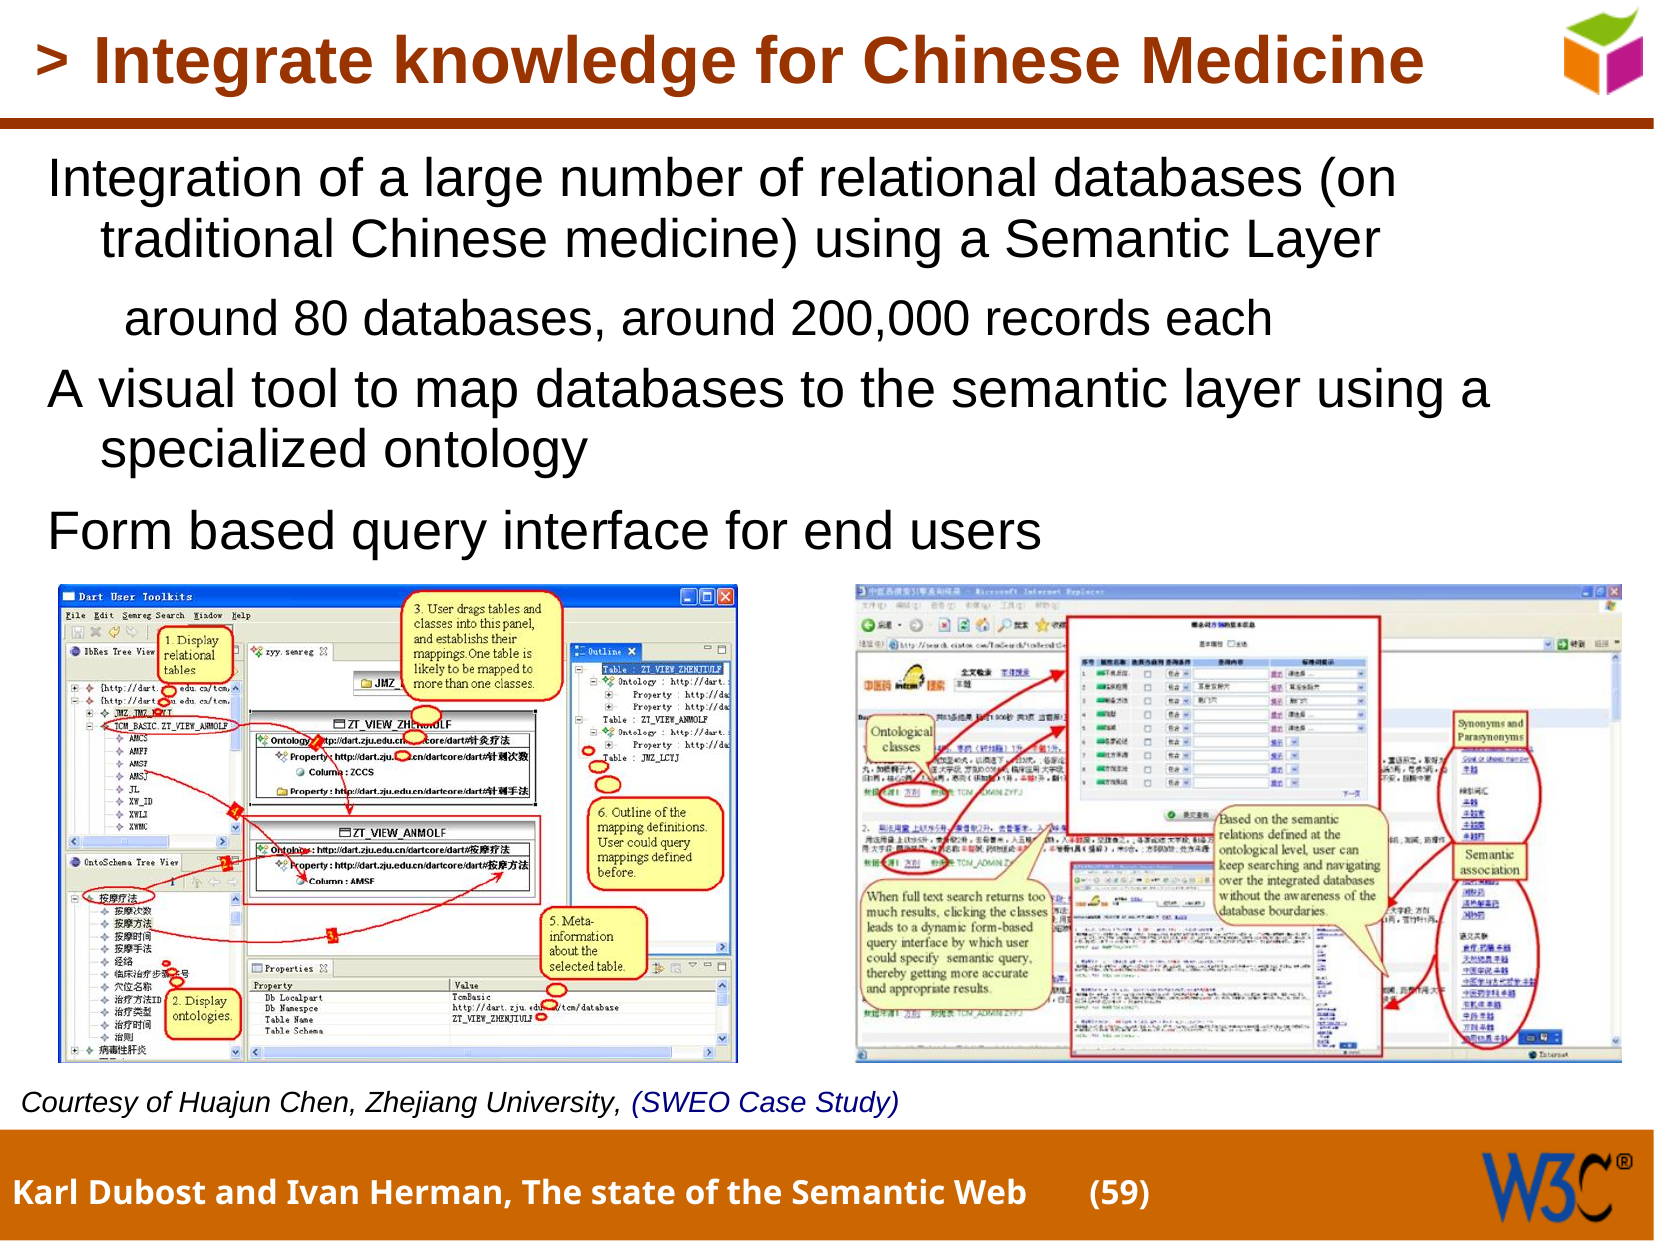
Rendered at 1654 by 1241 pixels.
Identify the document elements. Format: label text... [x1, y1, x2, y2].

title Integrate knowledge for Chinese Medicine [93, 7, 1493, 111]
picture [853, 584, 1622, 1063]
picture [58, 584, 738, 1063]
list Integration of a large number of relational databases (on traditional Chinese medicine) using a Semantic Layer around 80 databases, around 200,000 records each A visual tool to map databases to the semantic layer using a specialized ontology Form based query interface for end users [29, 147, 1624, 1119]
text_box Courtesy of Huajun Chen, Zhejiang University, (SWEO Case Study) [6, 1080, 916, 1129]
picture [1477, 1149, 1639, 1228]
picture [1564, 5, 1643, 95]
